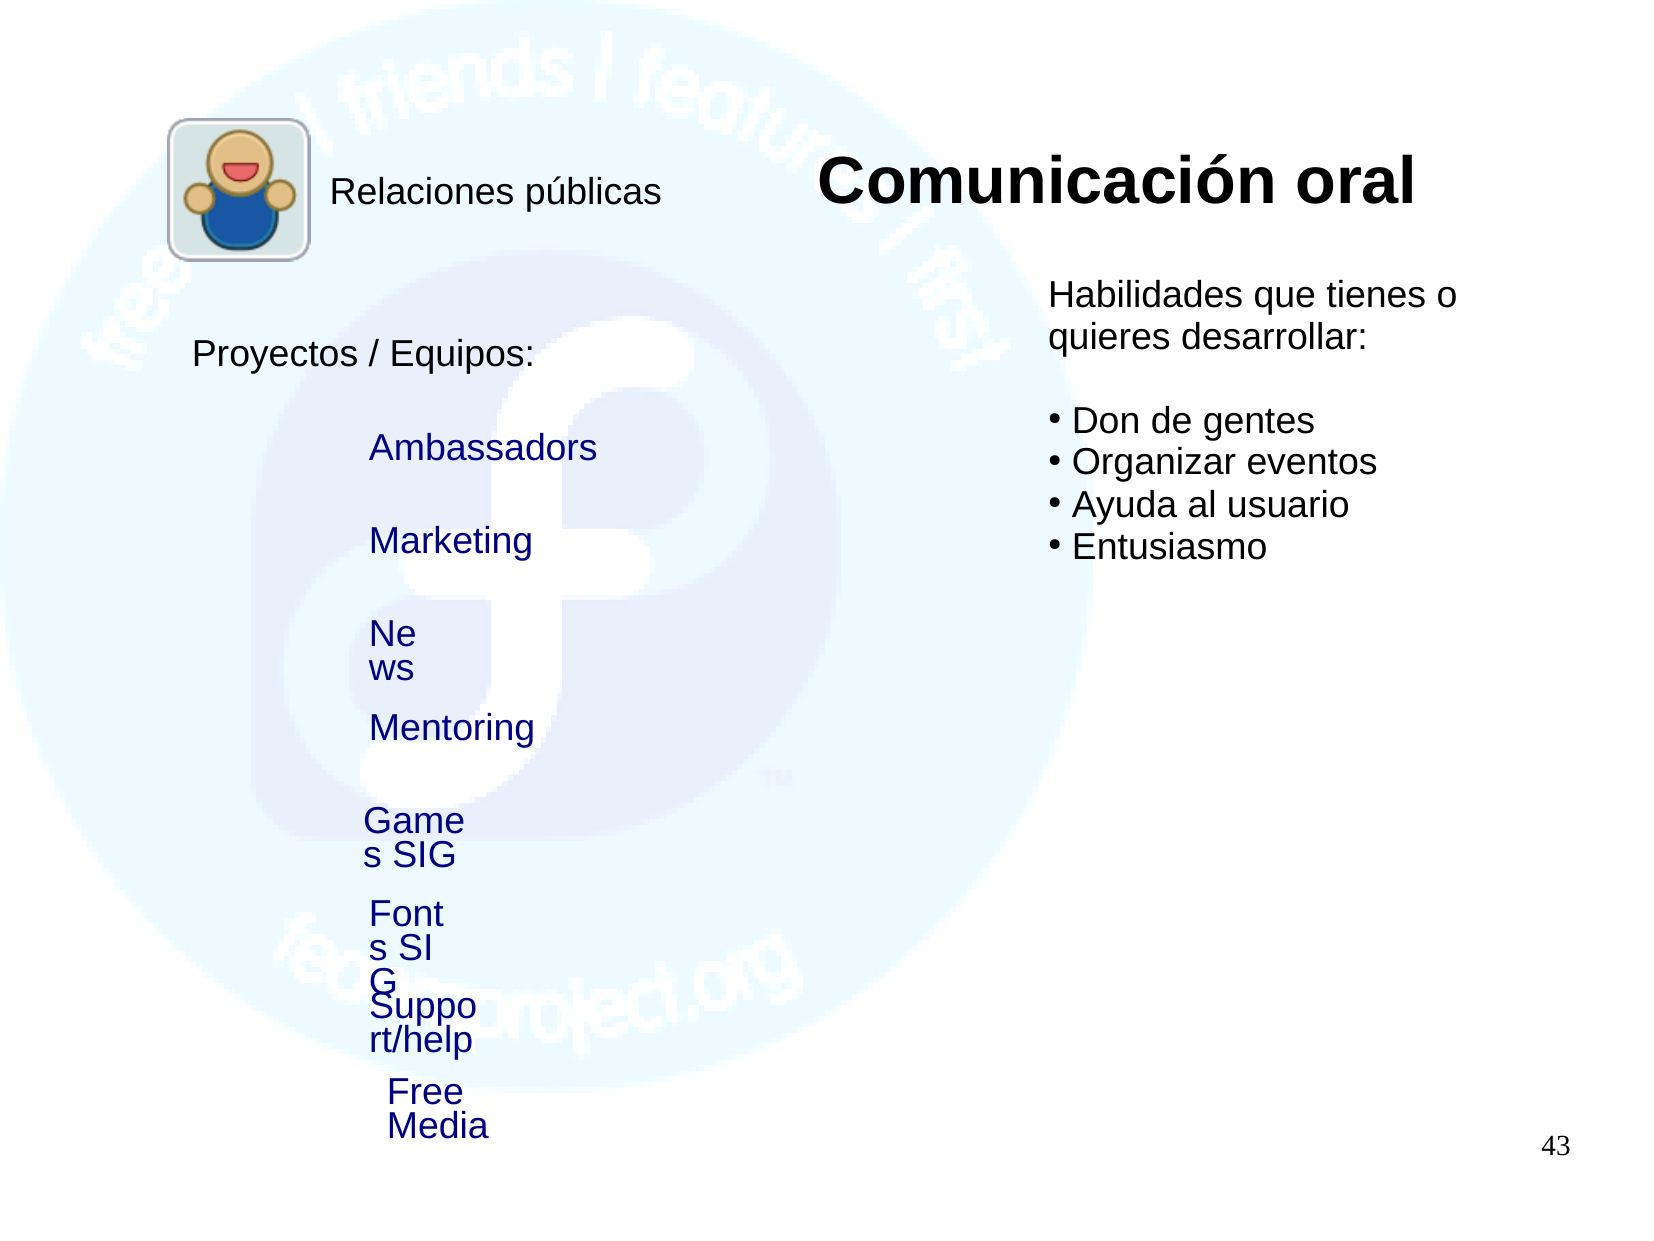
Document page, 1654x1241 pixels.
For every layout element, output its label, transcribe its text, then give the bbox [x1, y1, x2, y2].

text_box Support/help [354, 977, 502, 1035]
picture [0, 0, 1093, 1230]
text_box Free Media [372, 1062, 507, 1241]
text_box Ambassadors [354, 419, 709, 477]
text_box Relaciones públicas [314, 163, 680, 221]
text_box Habilidades que tienes o quieres desarrollar: Don de gentes Organizar eventos Ayuda al usuario Entusiasmo [1033, 265, 1565, 1123]
text_box Proyectos / Equipos: [177, 324, 650, 382]
text_box Mentoring [354, 698, 744, 756]
text_box Fonts SIG [354, 884, 478, 942]
text_box Comunicación oral [803, 135, 1536, 226]
text_box Games SIG [348, 791, 486, 849]
text_box News [354, 605, 436, 663]
text_box Marketing [354, 512, 680, 570]
